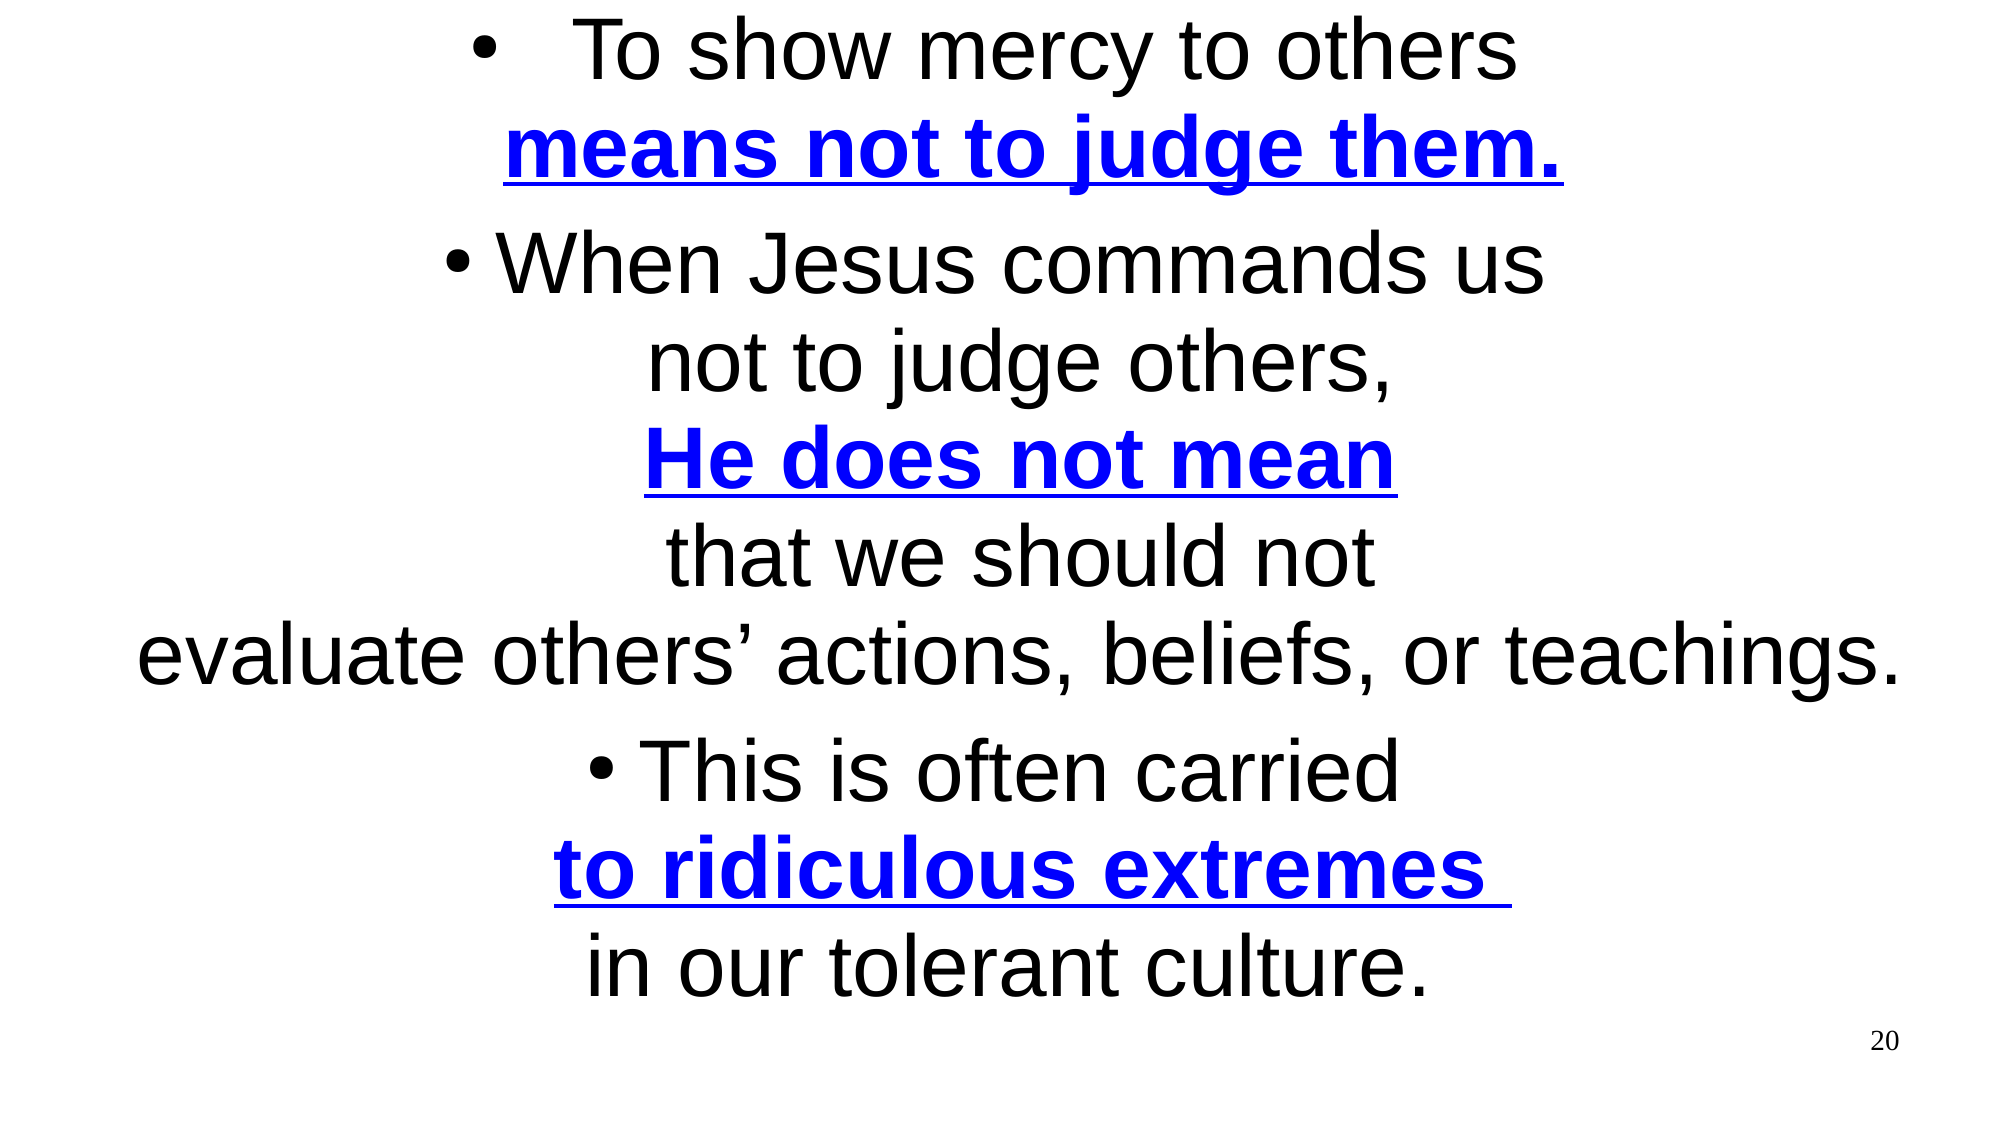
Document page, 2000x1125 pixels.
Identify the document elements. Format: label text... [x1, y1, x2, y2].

list To show mercy to others means not to judge them. When Jesus commands us not to judge others, He does not mean that we should not evaluate others’ actions, beliefs, or teachings. This is often carried to ridiculous extremes in our tolerant culture. [0, 0, 1996, 1123]
